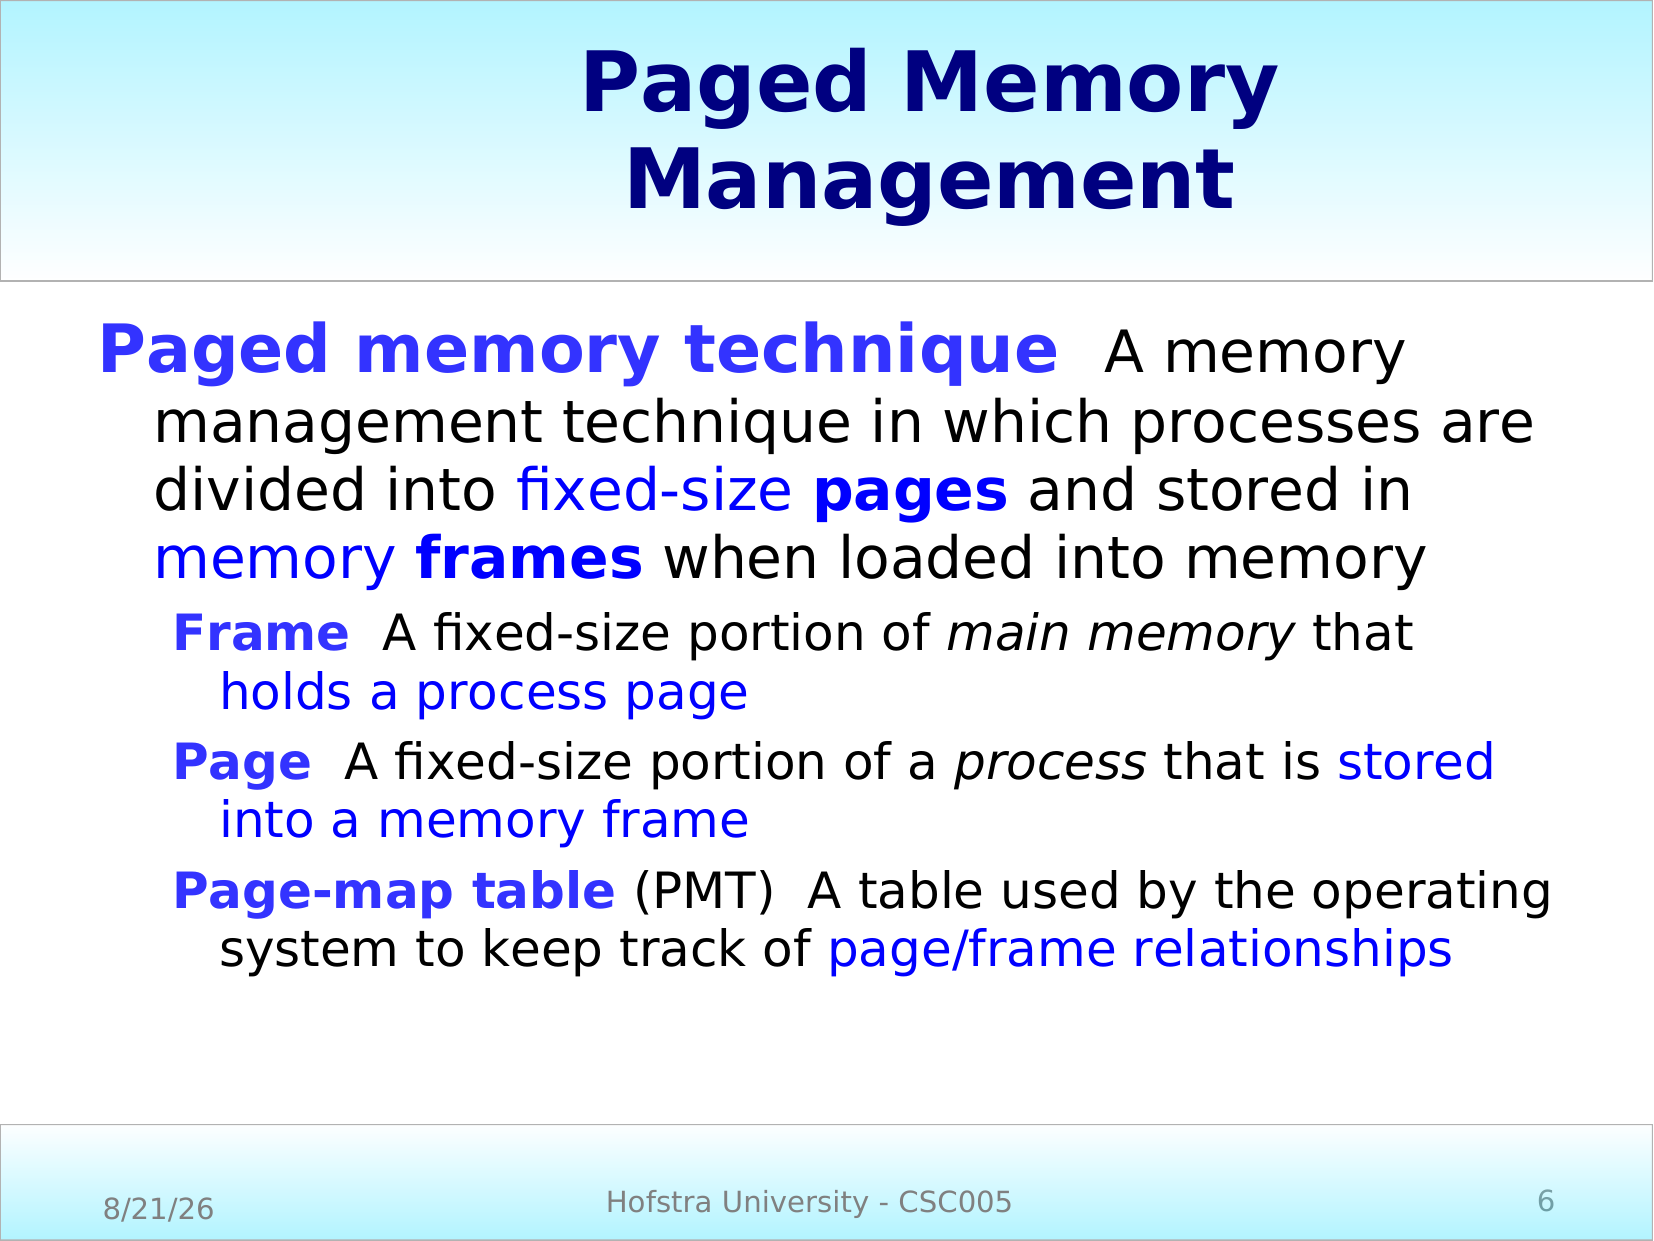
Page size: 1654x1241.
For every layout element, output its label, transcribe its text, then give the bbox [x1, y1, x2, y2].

list Paged memory technique A memory management technique in which processes are divided into fixed-size pages and stored in memory frames when loaded into memory Frame A fixed-size portion of main memory that holds a process page Page A fixed-size portion of a process that is stored into a memory frame Page-map table (PMT) A table used by the operating system to keep track of page/frame relationships [82, 303, 1571, 1222]
title Paged Memory Management [247, 12, 1612, 250]
